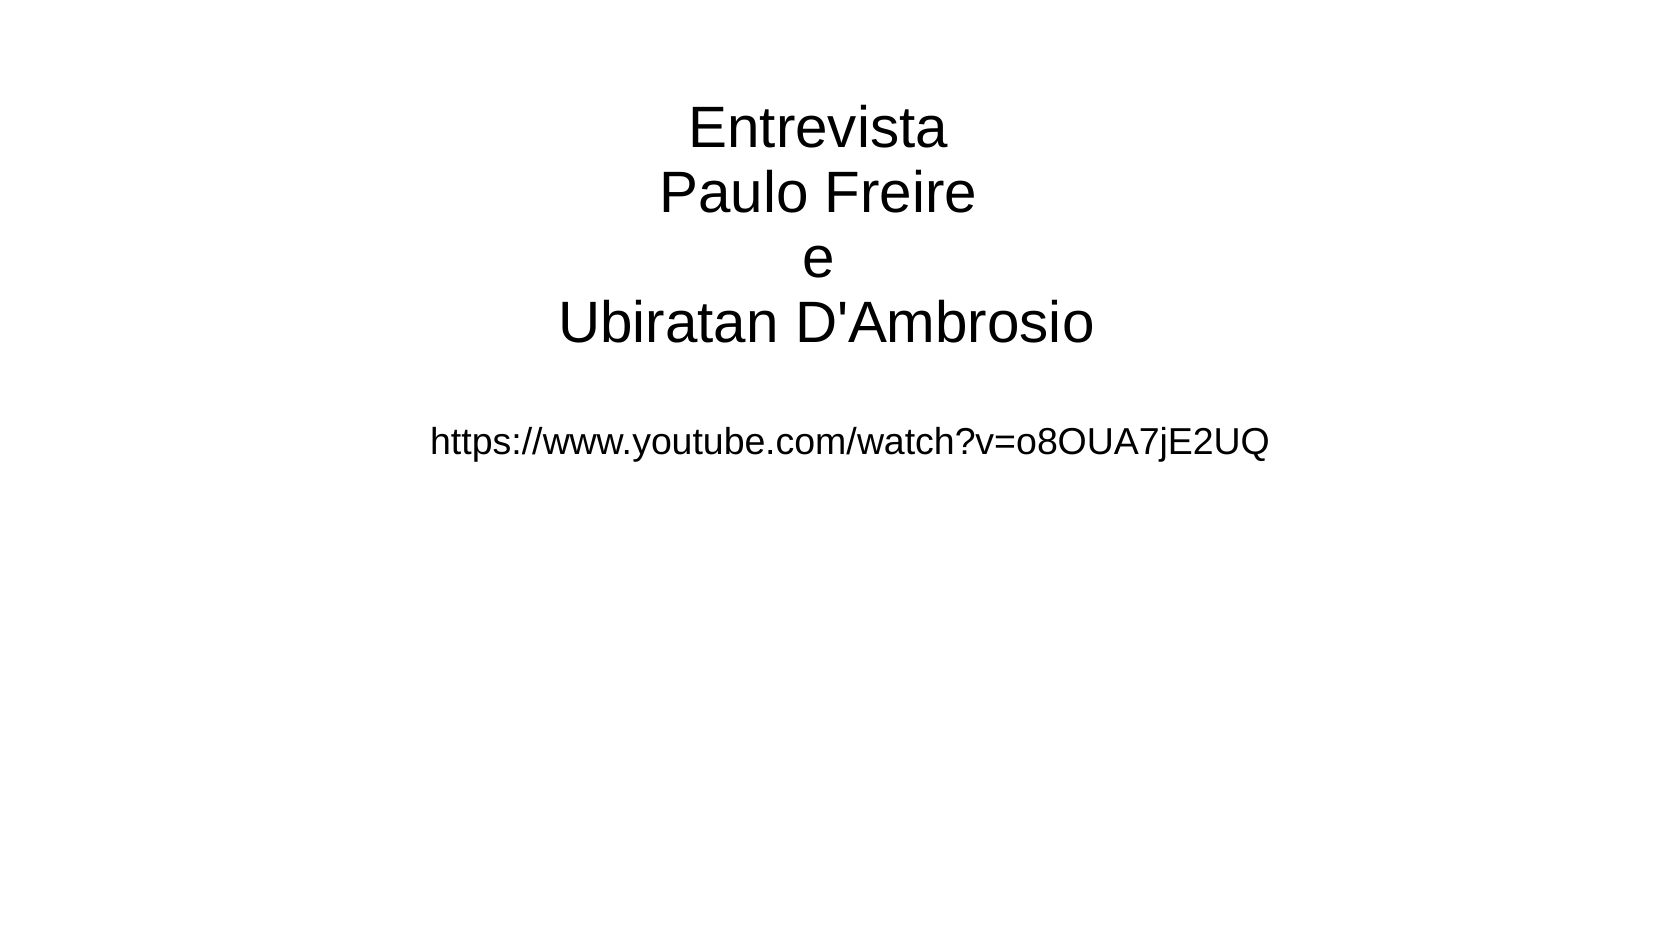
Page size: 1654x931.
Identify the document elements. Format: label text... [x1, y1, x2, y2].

title Entrevista Paulo Freire e Ubiratan D'Ambrosio [82, 94, 1571, 355]
text_box https://www.youtube.com/watch?v=o8OUA7jE2UQ [377, 413, 1359, 471]
